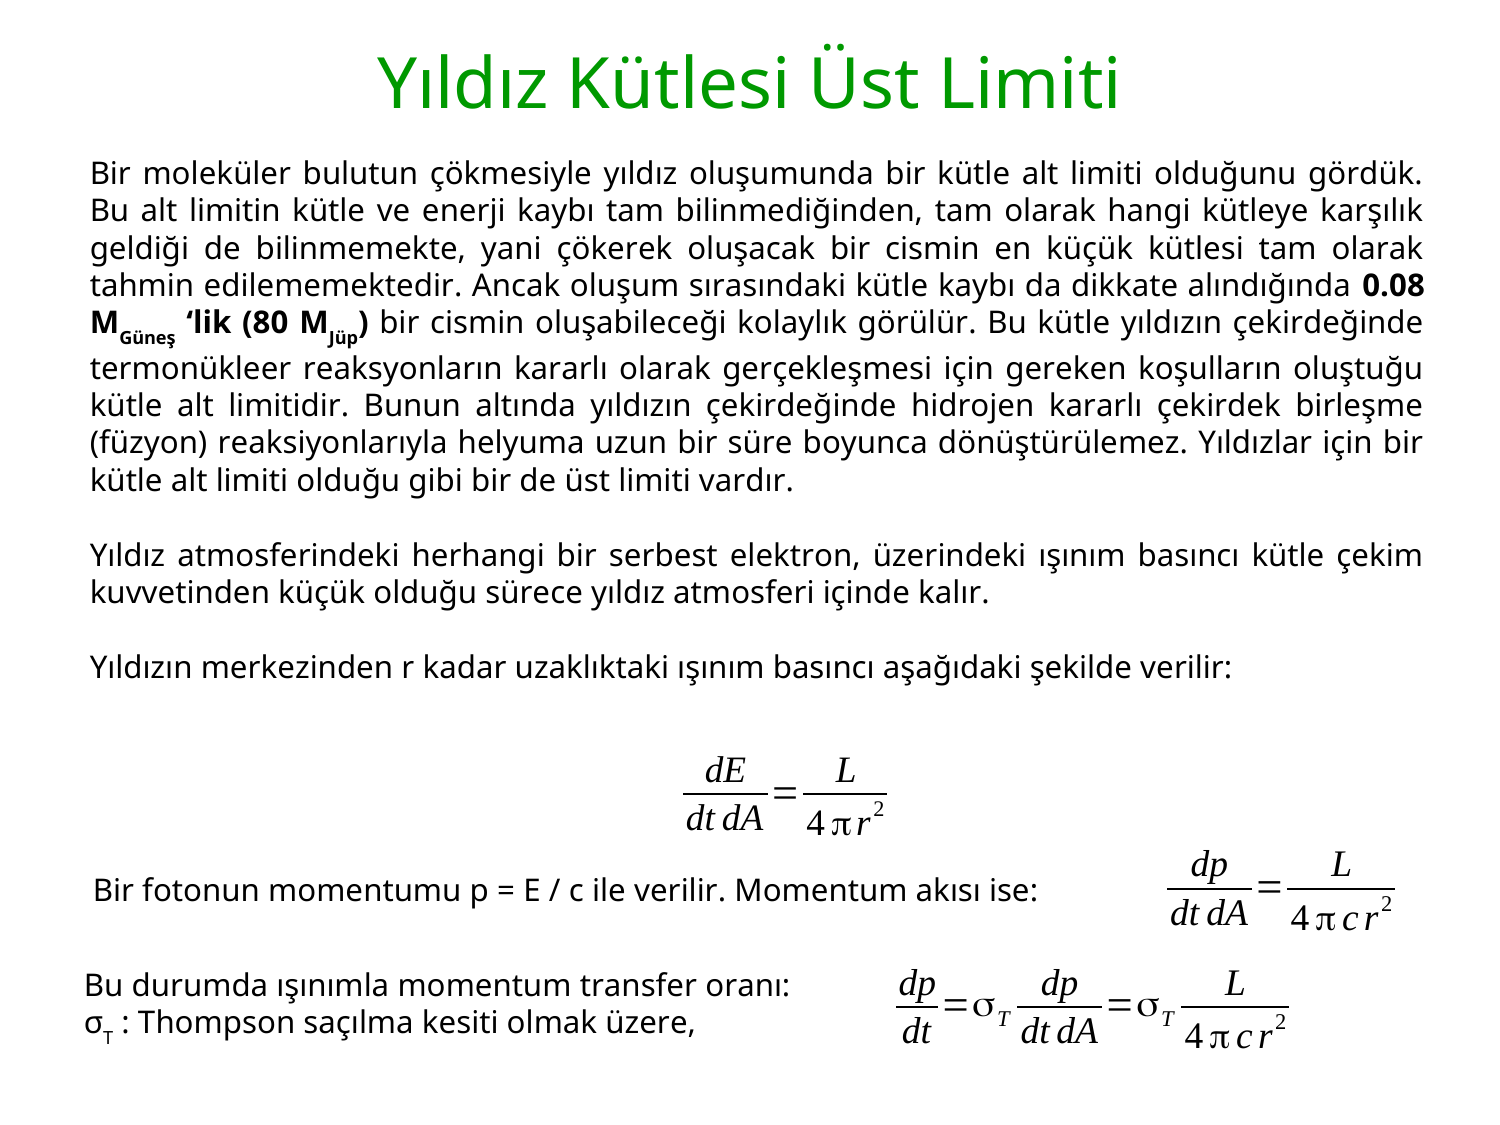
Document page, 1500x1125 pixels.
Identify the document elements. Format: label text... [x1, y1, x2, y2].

text_box Bu durumda ışınımla momentum transfer oranı: σT : Thompson saçılma kesiti olmak üzere, [69, 957, 876, 1056]
text_box Bir fotonun momentumu p = E / c ile verilir. Momentum akısı ise: [78, 863, 1141, 931]
chart [1159, 844, 1402, 938]
title Yıldız Kütlesi Üst Limiti [75, 15, 1426, 145]
chart [675, 749, 895, 844]
text_box Bir moleküler bulutun çökmesiyle yıldız oluşumunda bir kütle alt limiti olduğunu gördük. Bu alt limitin kütle ve enerji kaybı tam bilinmediğinden, tam olarak hangi kütleye karşılık geldiği de bilinmemekte, yani çökerek oluşacak bir cismin en küçük kütlesi tam olarak tahmin edilememektedir. Ancak oluşum sırasındaki kütle kaybı da dikkate alındığında 0.08 MGüneş ‘lik (80 MJüp) bir cismin oluşabileceği kolaylık görülür. Bu kütle yıldızın çekirdeğinde termonükleer reaksyonların kararlı olarak gerçekleşmesi için gereken koşulların oluştuğu kütle alt limitidir. Bunun altında yıldızın çekirdeğinde hidrojen kararlı çekirdek birleşme (füzyon) reaksiyonlarıyla helyuma uzun bir süre boyunca dönüştürülemez. Yıldızlar için bir kütle alt limiti olduğu gibi bir de üst limiti vardır. Yıldız atmosferindeki herhangi bir serbest elektron, üzerindeki ışınım basıncı kütle çekim kuvvetinden küçük olduğu sürece yıldız atmosferi içinde kalır. Yıldızın merkezinden r kadar uzaklıktaki ışınım basıncı aşağıdaki şekilde verilir: [75, 145, 1441, 731]
chart [887, 962, 1297, 1057]
